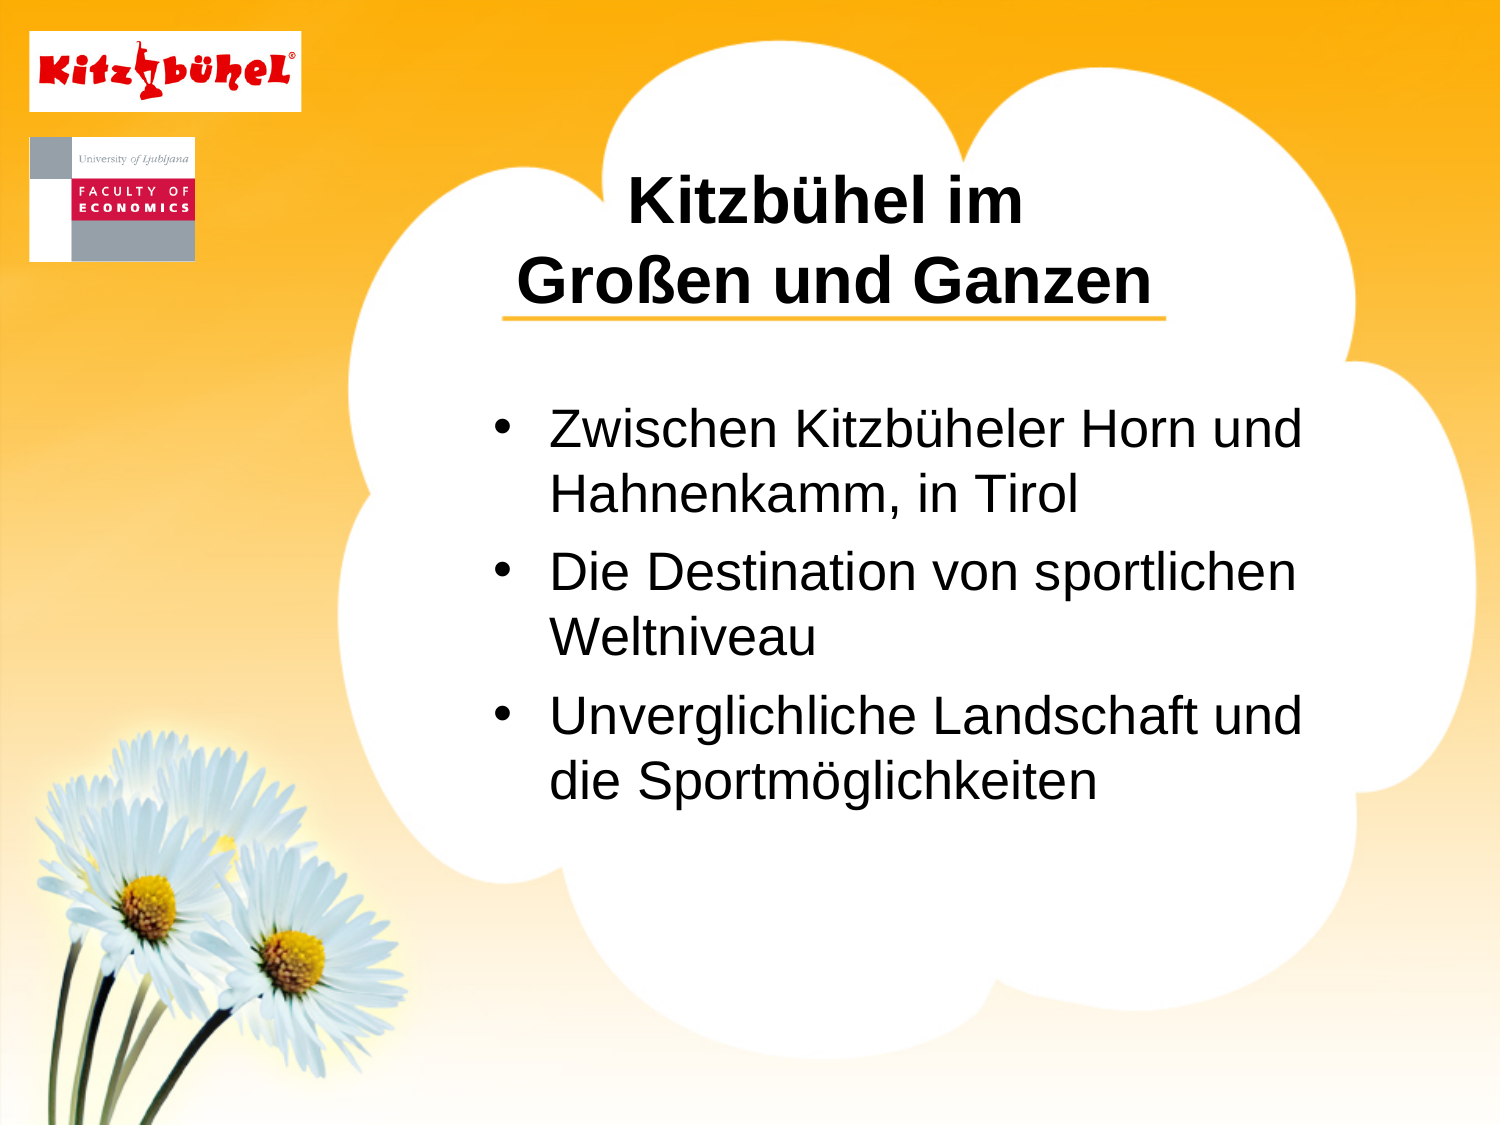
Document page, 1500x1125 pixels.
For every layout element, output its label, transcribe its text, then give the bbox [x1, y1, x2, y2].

title Kitzbühel im Großen und Ganzen [194, 142, 1477, 331]
picture [0, 0, 1500, 1125]
list Zwischen Kitzbüheler Horn und Hahnenkamm, in Tirol Die Destination von sportlichen Weltniveau Unverglichliche Landschaft und die Sportmöglichkeiten [478, 385, 1365, 953]
